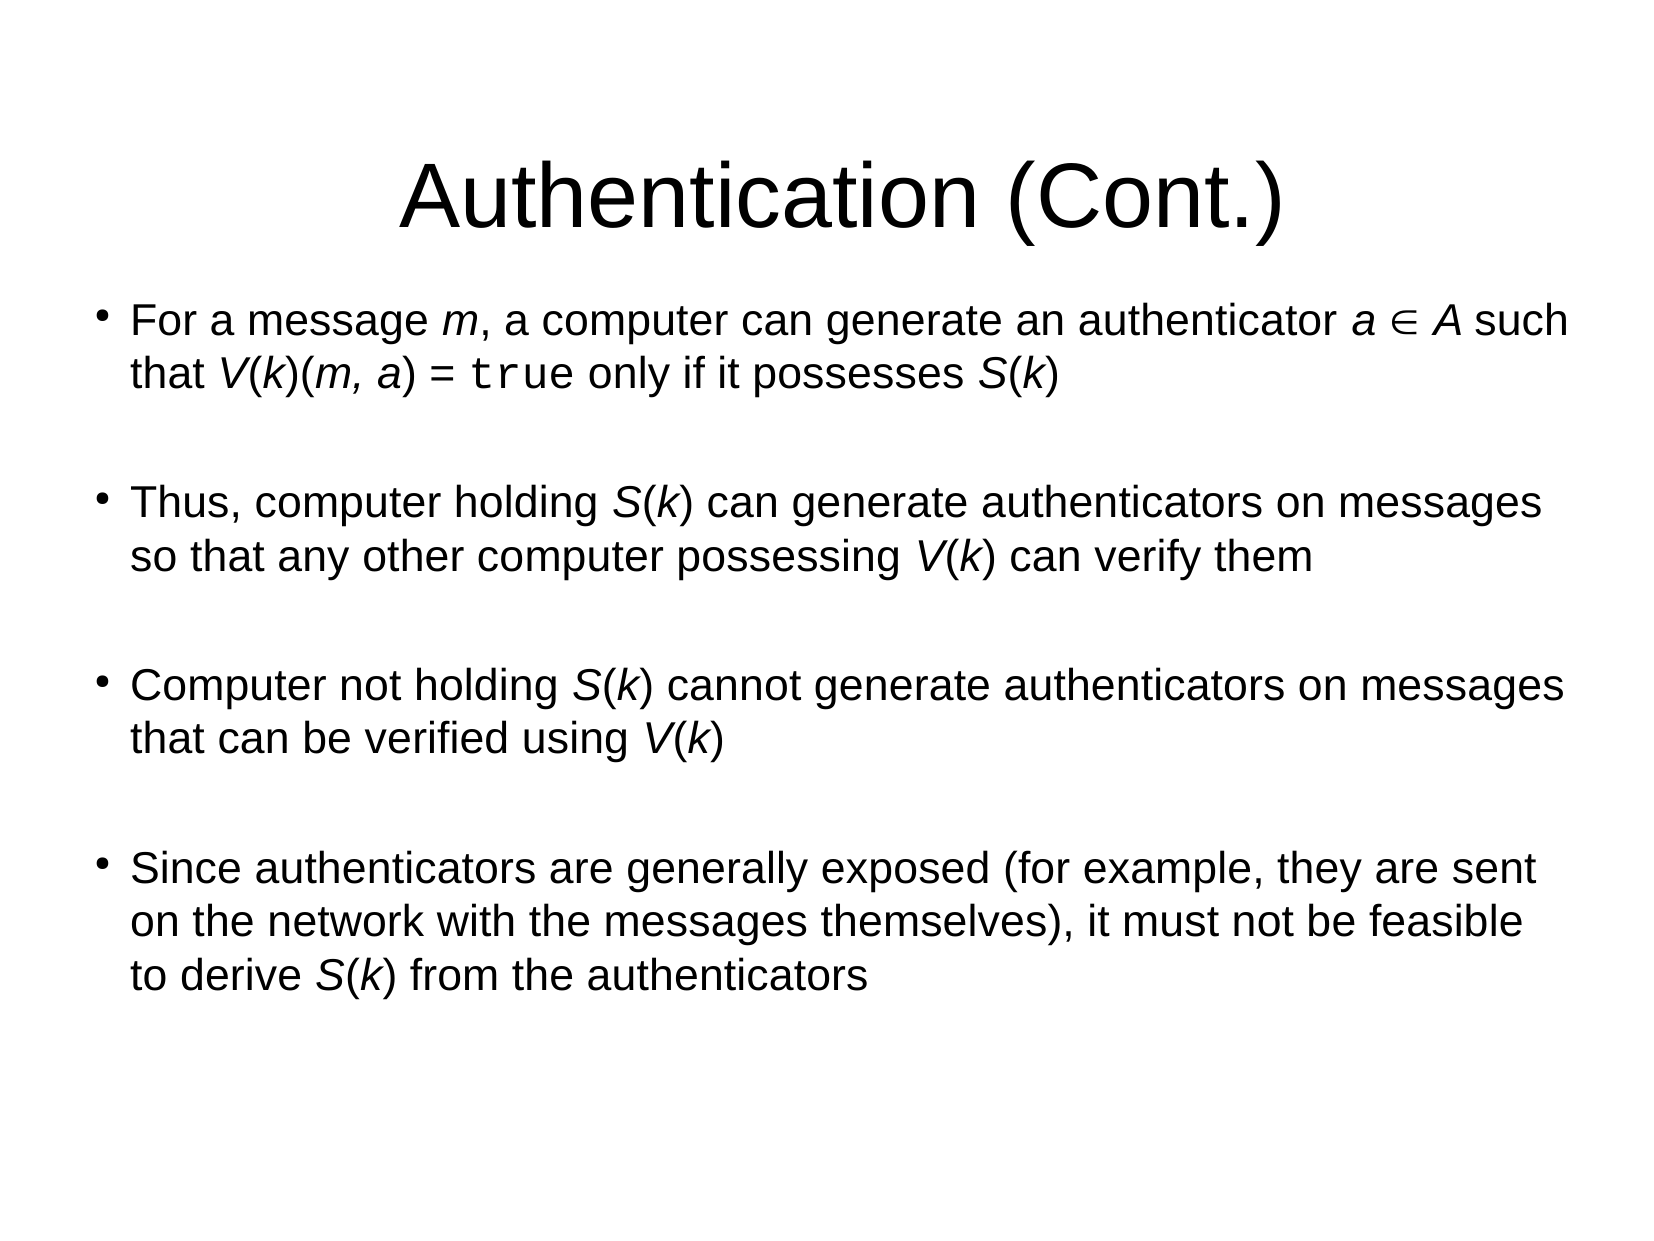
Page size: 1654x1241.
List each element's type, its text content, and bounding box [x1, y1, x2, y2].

list For a message m, a computer can generate an authenticator a  A such that V(k)(m, a) = true only if it possesses S(k) Thus, computer holding S(k) can generate authenticators on messages so that any other computer possessing V(k) can verify them Computer not holding S(k) cannot generate authenticators on messages that can be verified using V(k) Since authenticators are generally exposed (for example, they are sent on the network with the messages themselves), it must not be feasible to derive S(k) from the authenticators [82, 290, 1571, 1010]
title Authentication (Cont.) [82, 49, 1571, 257]
